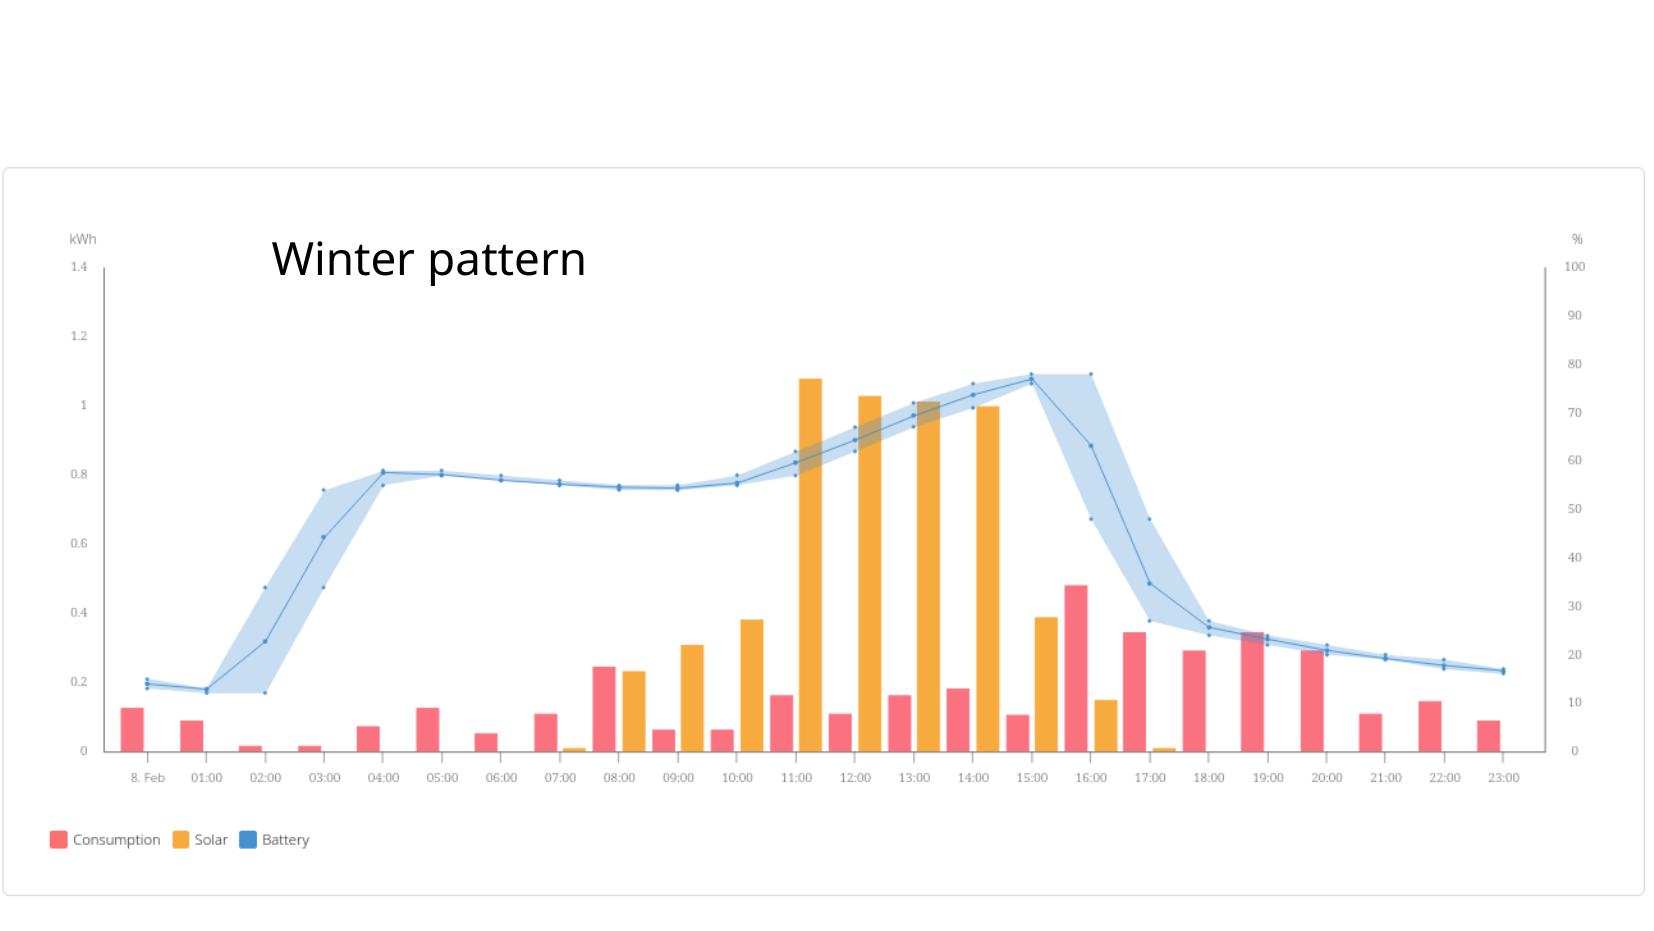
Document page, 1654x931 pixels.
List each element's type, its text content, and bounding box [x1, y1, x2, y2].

text_box Winter pattern [265, 220, 594, 296]
picture [0, 166, 1654, 900]
